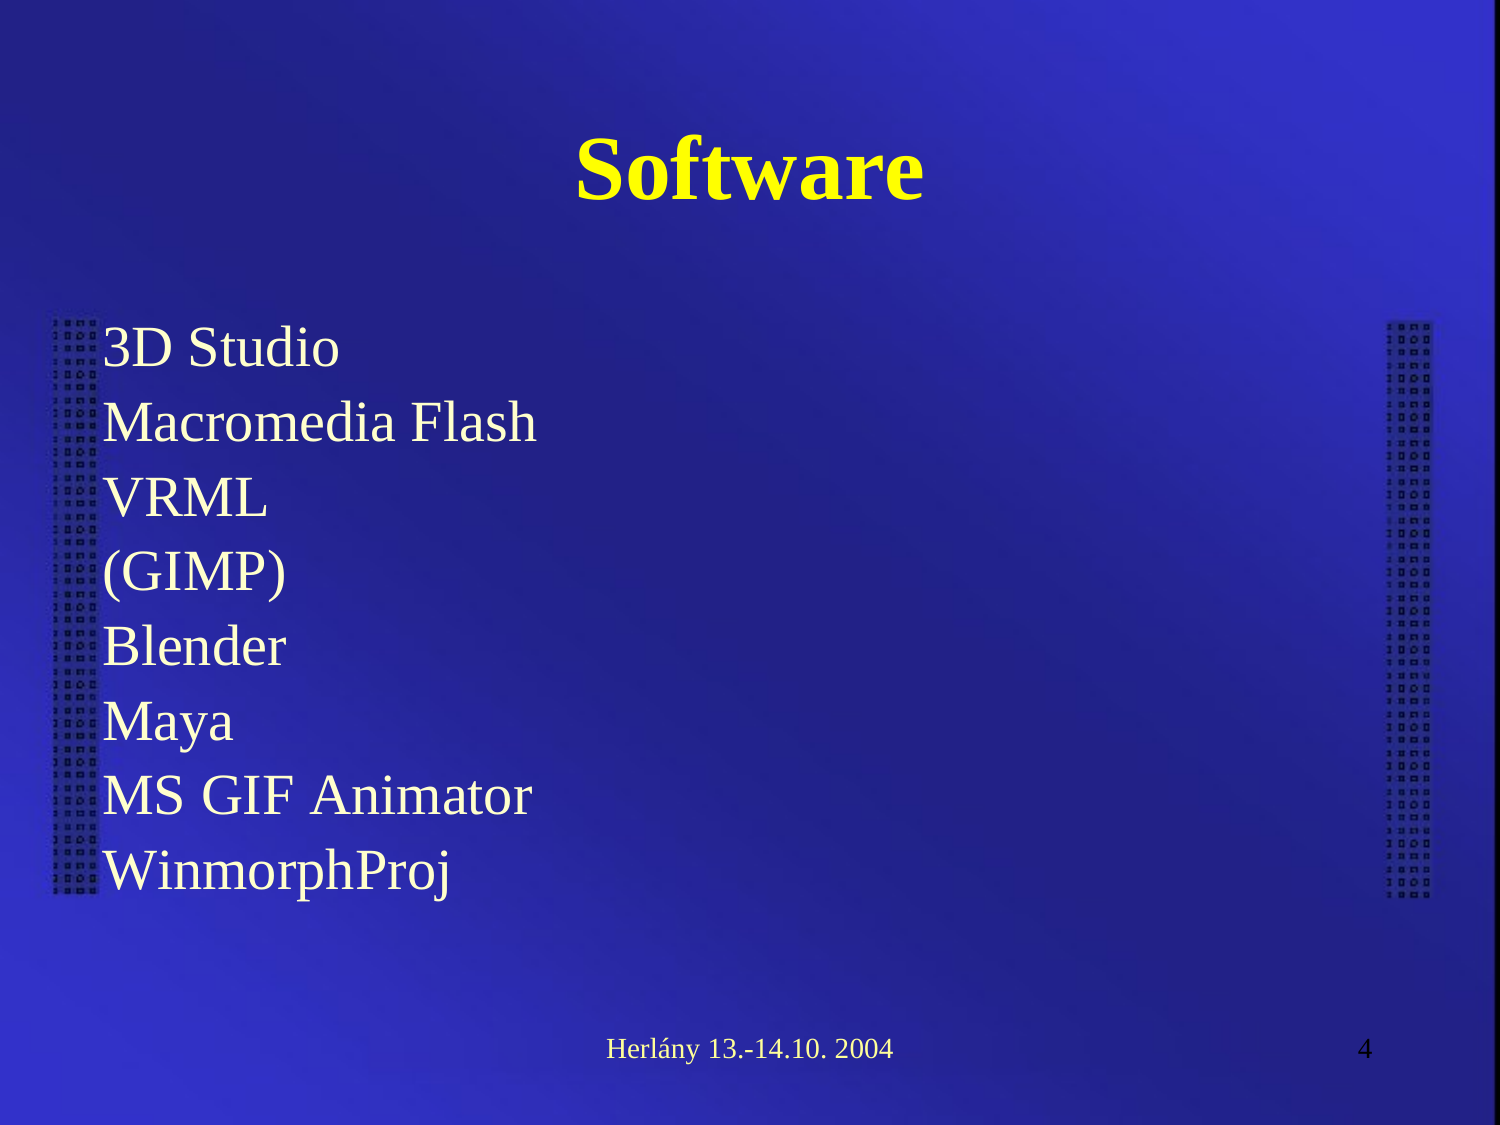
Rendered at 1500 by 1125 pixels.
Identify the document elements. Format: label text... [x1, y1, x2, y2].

text_box Herlány 13.-14.10. 2004 [512, 1024, 988, 1073]
title Software [112, 74, 1388, 263]
text_box 1 [1074, 1024, 1388, 1073]
list 3D Studio Macromedia Flash VRML (GIMP) Blender Maya MS GIF Animator WinmorphProj [87, 312, 1438, 988]
picture [0, 0, 1500, 1125]
